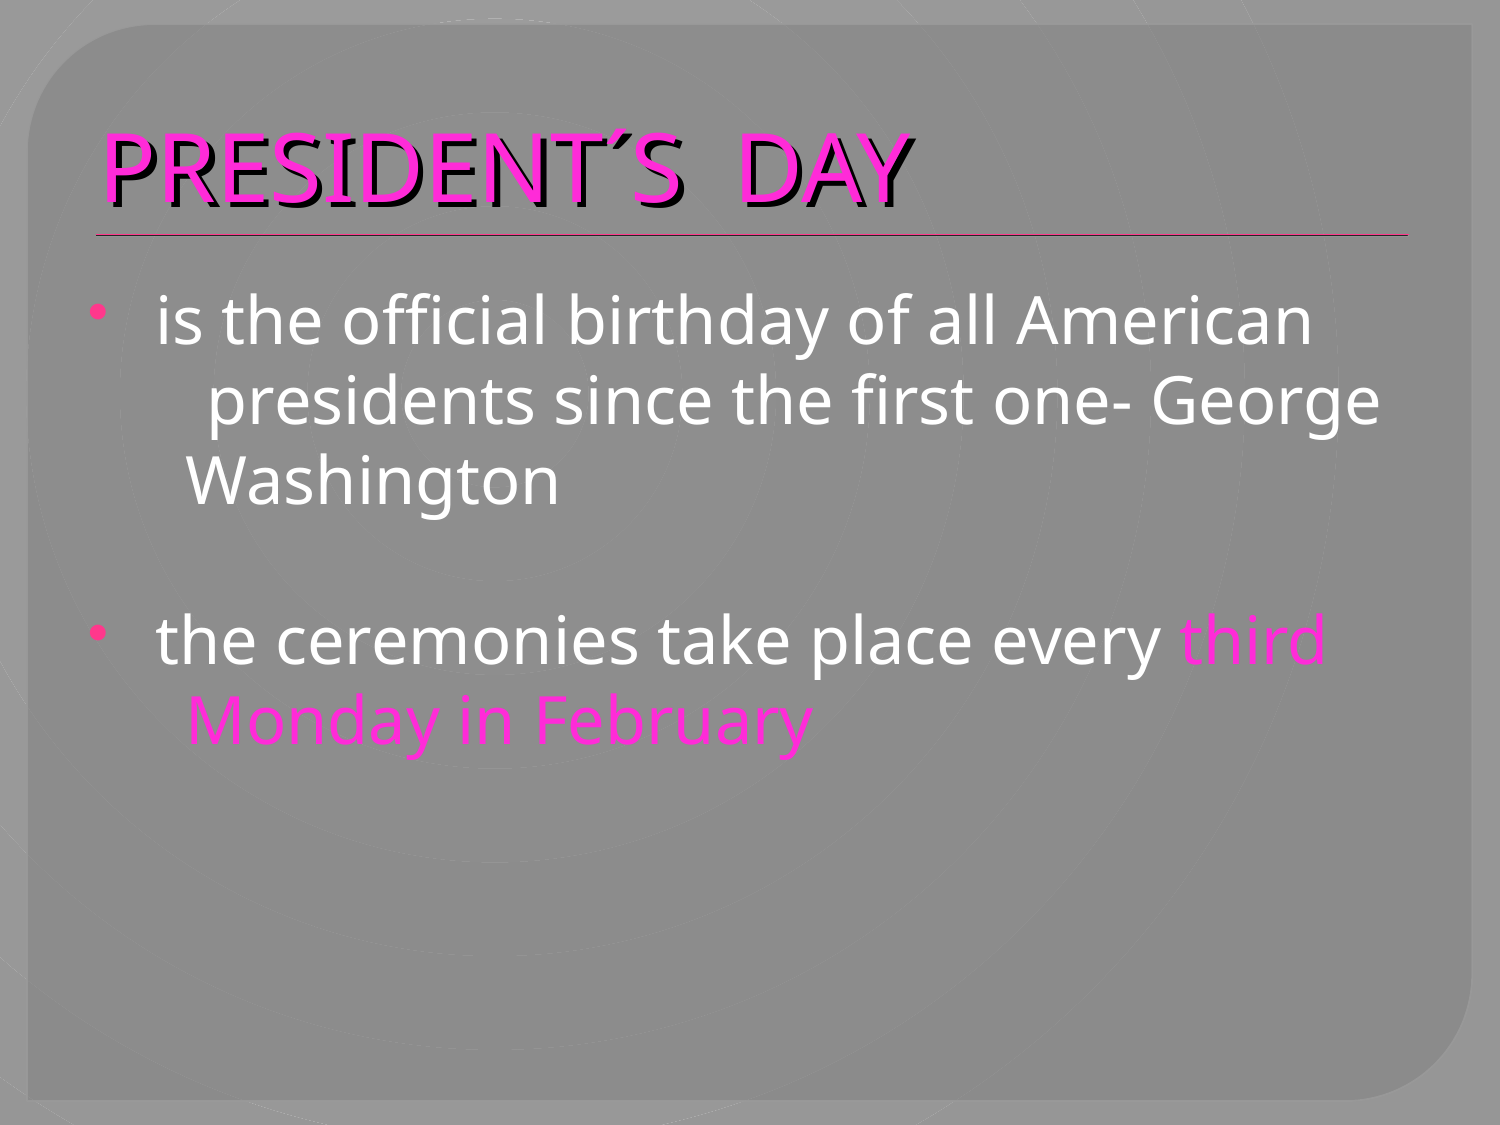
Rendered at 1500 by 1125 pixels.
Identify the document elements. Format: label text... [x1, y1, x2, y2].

title PRESIDENT´S DAY [75, 41, 1426, 230]
list is the official birthday of all American presidents since the first one- George Washington the ceremonies take place every third Monday in February [75, 270, 1500, 1013]
